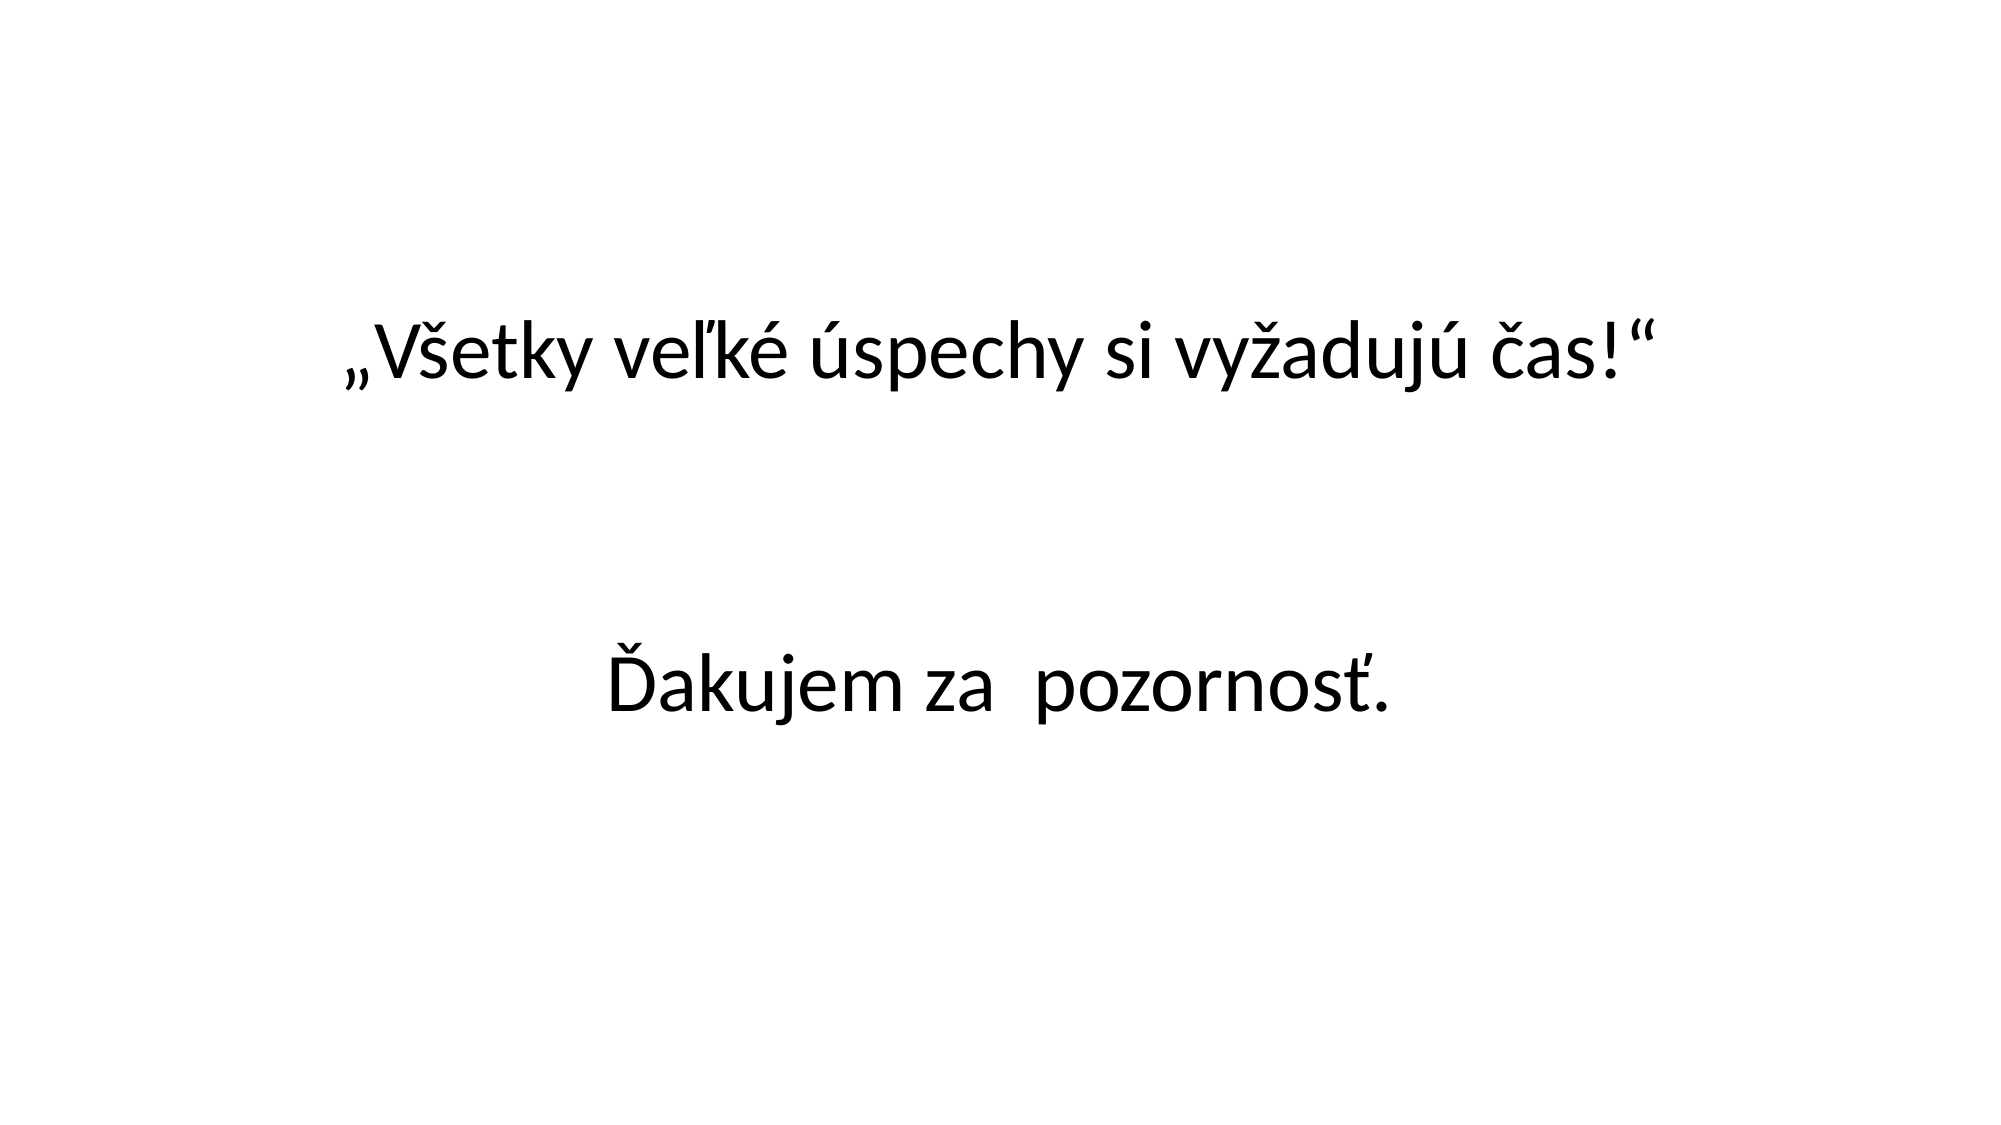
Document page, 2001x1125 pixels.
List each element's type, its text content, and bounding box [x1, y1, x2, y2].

list „Všetky veľké úspechy si vyžadujú čas!“ Ďakujem za pozornosť. [137, 299, 1863, 1014]
